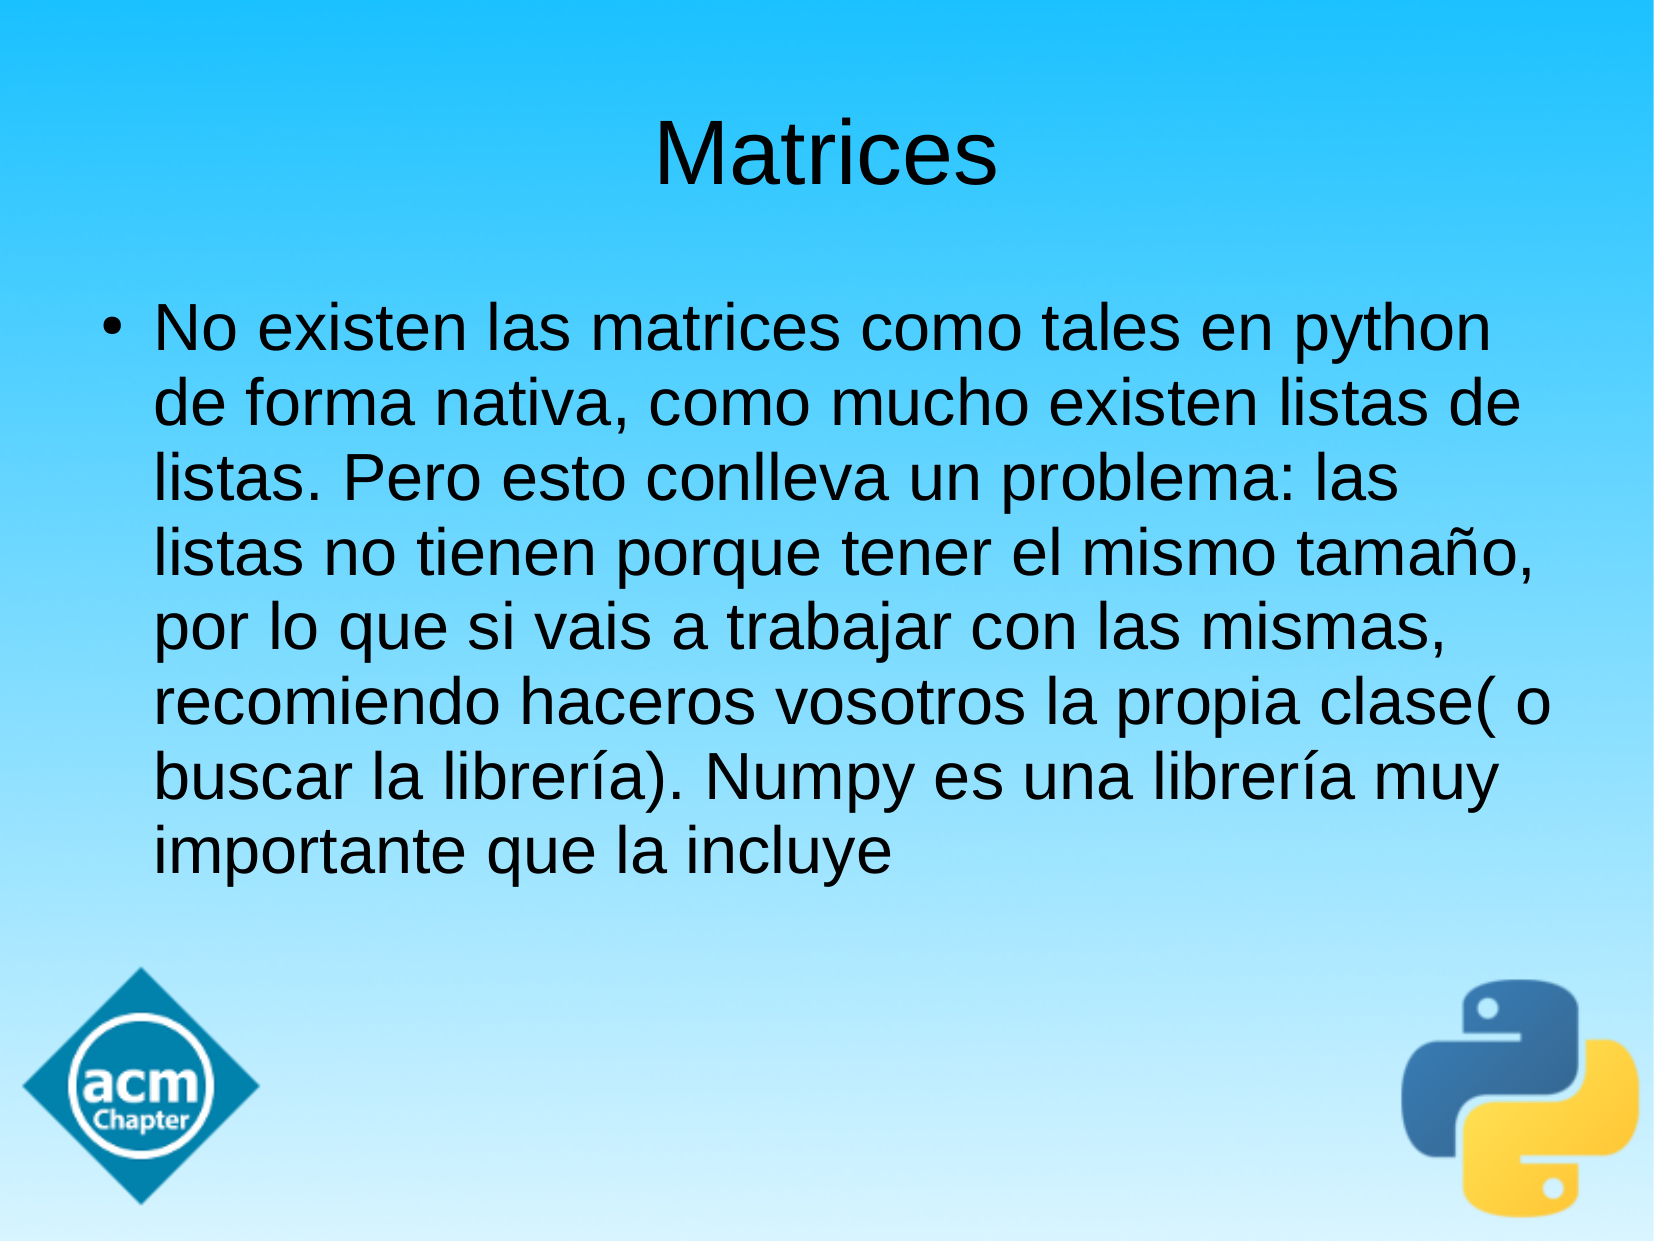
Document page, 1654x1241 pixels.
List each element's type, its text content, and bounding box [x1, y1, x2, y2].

title Matrices [82, 49, 1571, 257]
list No existen las matrices como tales en python de forma nativa, como mucho existen listas de listas. Pero esto conlleva un problema: las listas no tienen porque tener el mismo tamaño, por lo que si vais a trabajar con las mismas, recomiendo haceros vosotros la propia clase( o buscar la librería). Numpy es una librería muy importante que la incluye [82, 290, 1571, 1010]
picture [0, 0, 1654, 1241]
